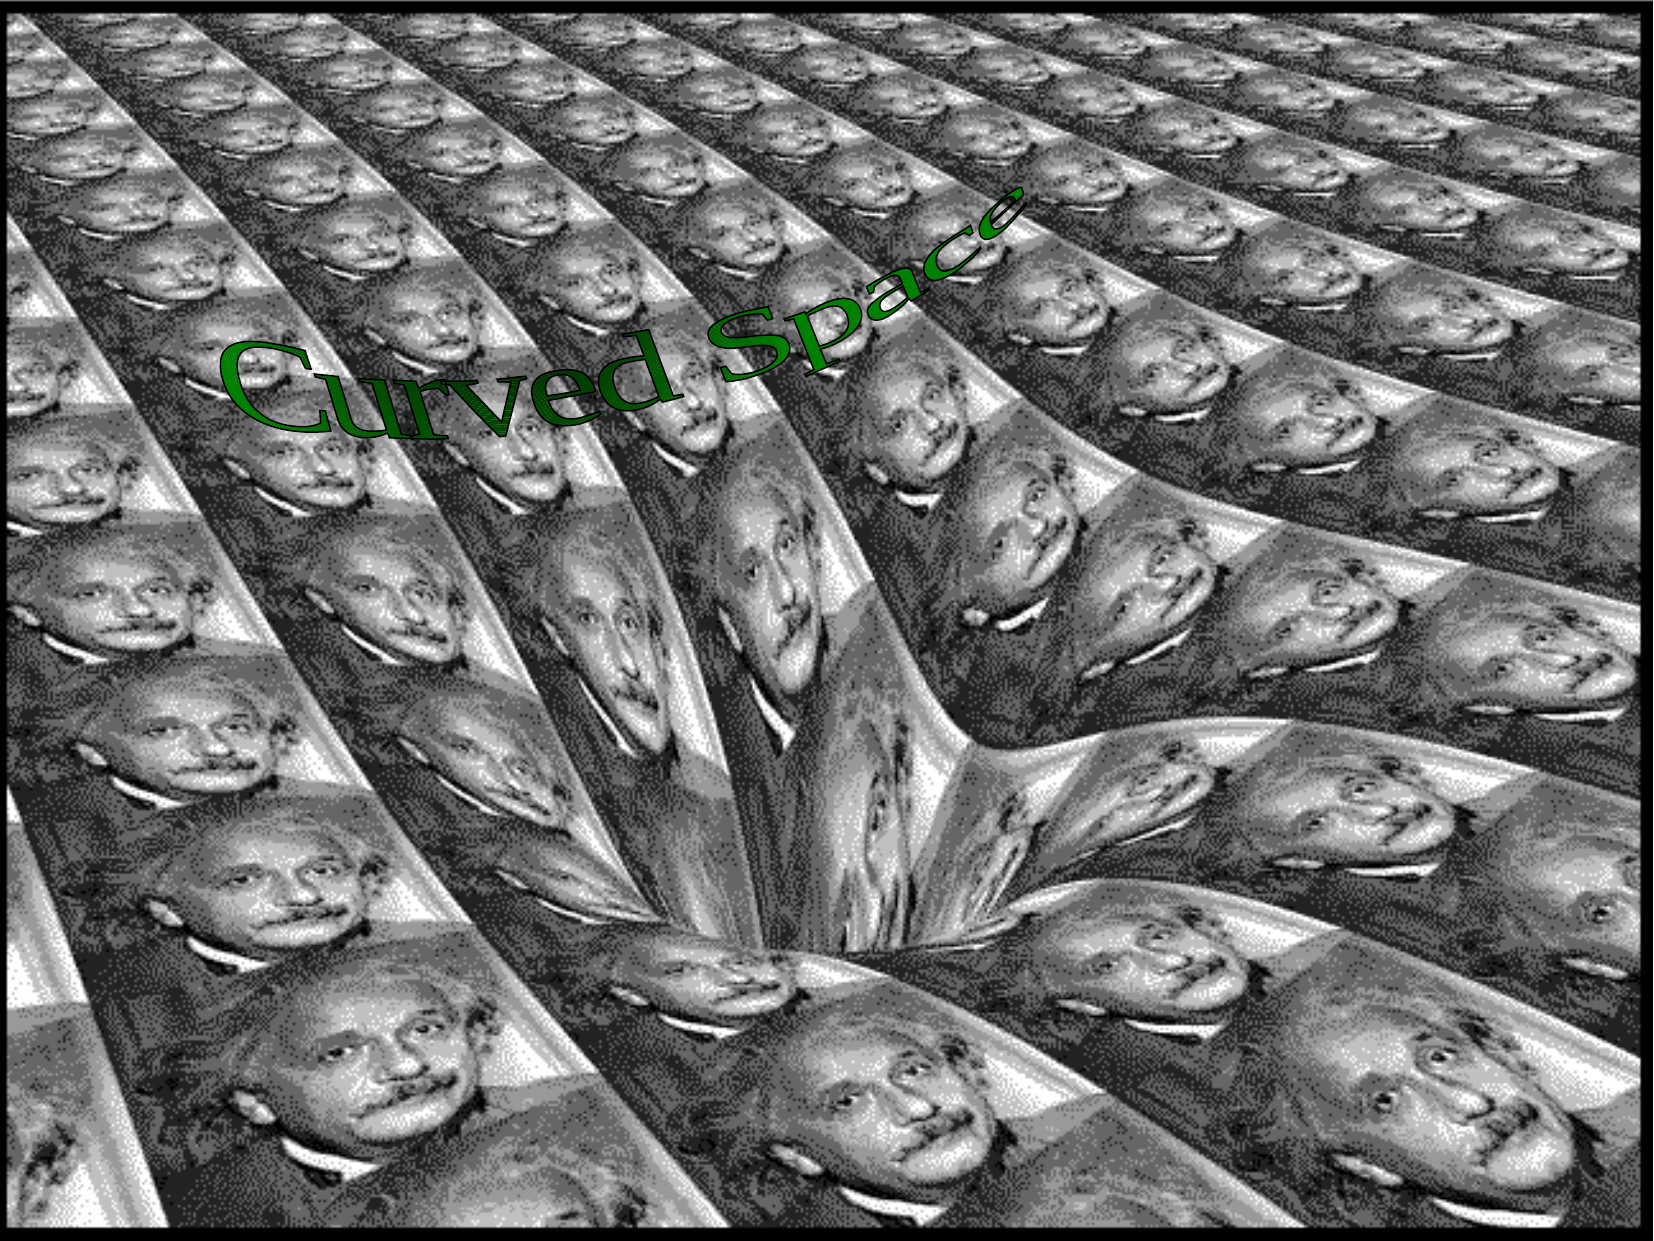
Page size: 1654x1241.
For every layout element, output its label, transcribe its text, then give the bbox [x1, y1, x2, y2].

text_box Curved Space [531, 369, 601, 426]
text_box Curved Space [866, 268, 930, 321]
text_box Curved Space [923, 225, 981, 281]
text_box Curved Space [979, 187, 1027, 240]
picture [0, 0, 1653, 1241]
text_box Curved Space [708, 306, 790, 382]
text_box Curved Space [598, 329, 684, 411]
text_box Curved Space [784, 298, 862, 377]
text_box Curved Space [220, 341, 331, 433]
text_box Curved Space [314, 373, 527, 440]
